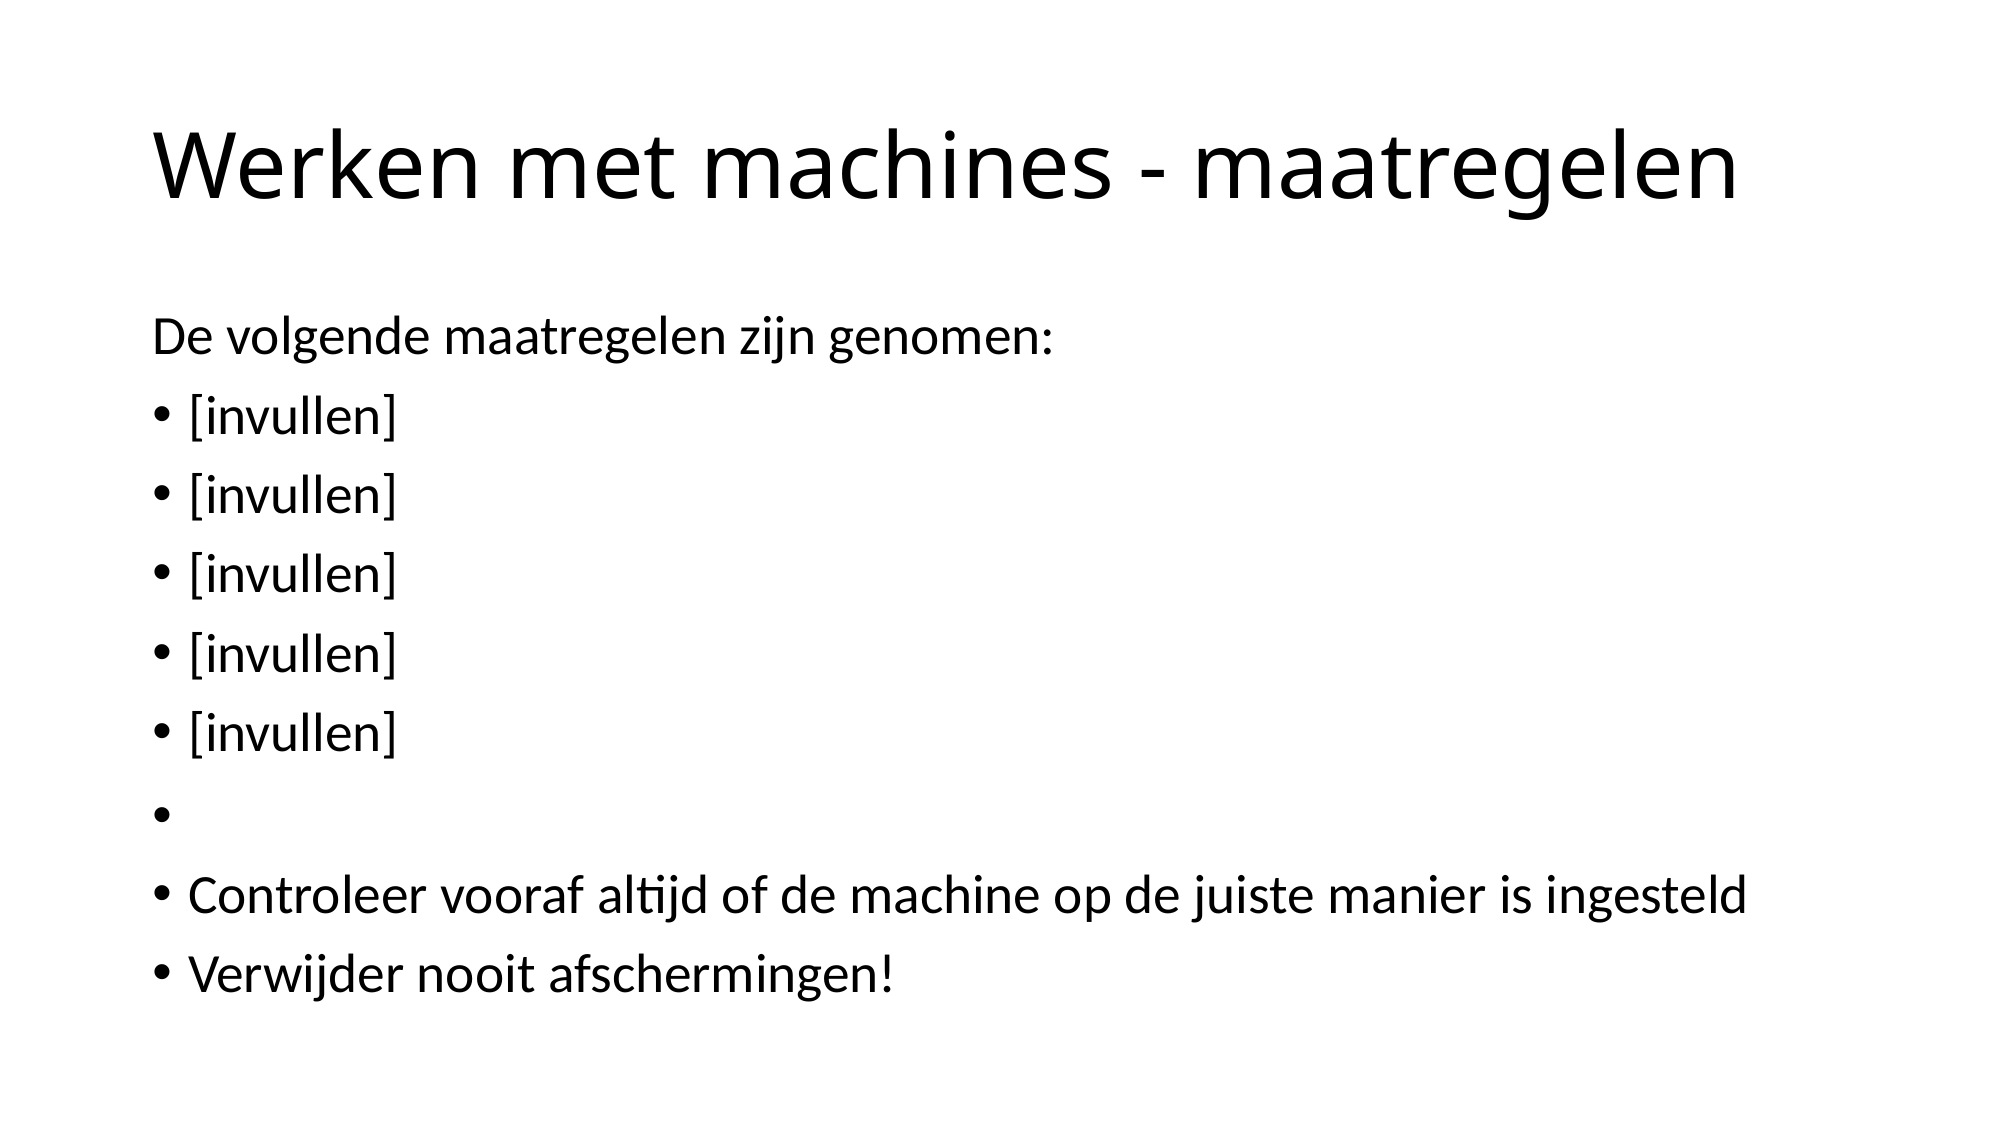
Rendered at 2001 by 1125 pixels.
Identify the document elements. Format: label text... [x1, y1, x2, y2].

title Werken met machines - maatregelen [137, 59, 1863, 278]
list De volgende maatregelen zijn genomen: [invullen] [invullen] [invullen] [invullen] [invullen] Controleer vooraf altijd of de machine op de juiste manier is ingesteld Verwijder nooit afschermingen! [137, 299, 1863, 1014]
